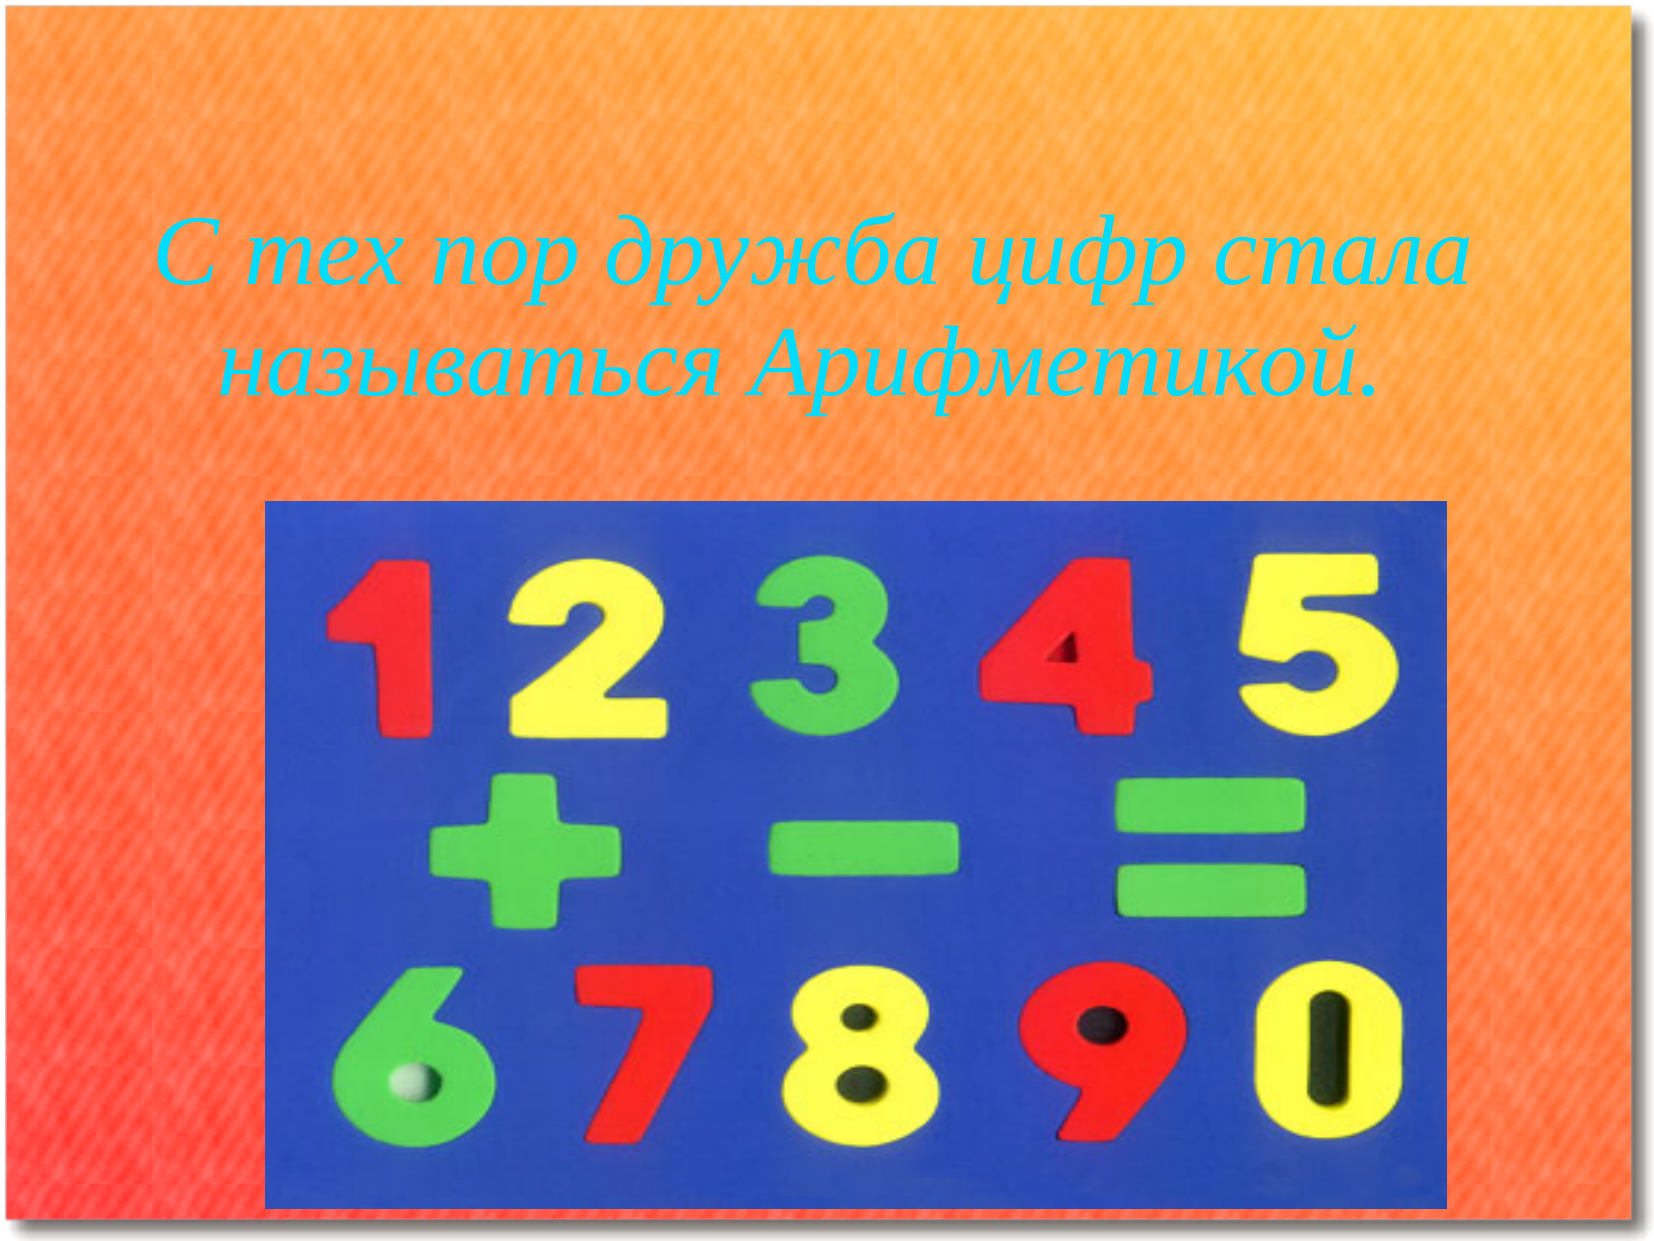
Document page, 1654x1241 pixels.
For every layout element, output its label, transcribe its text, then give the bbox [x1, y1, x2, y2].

subtitle С тех пор дружба цифр стала называться Арифметикой. [121, 110, 1506, 502]
picture [0, 0, 1654, 1241]
